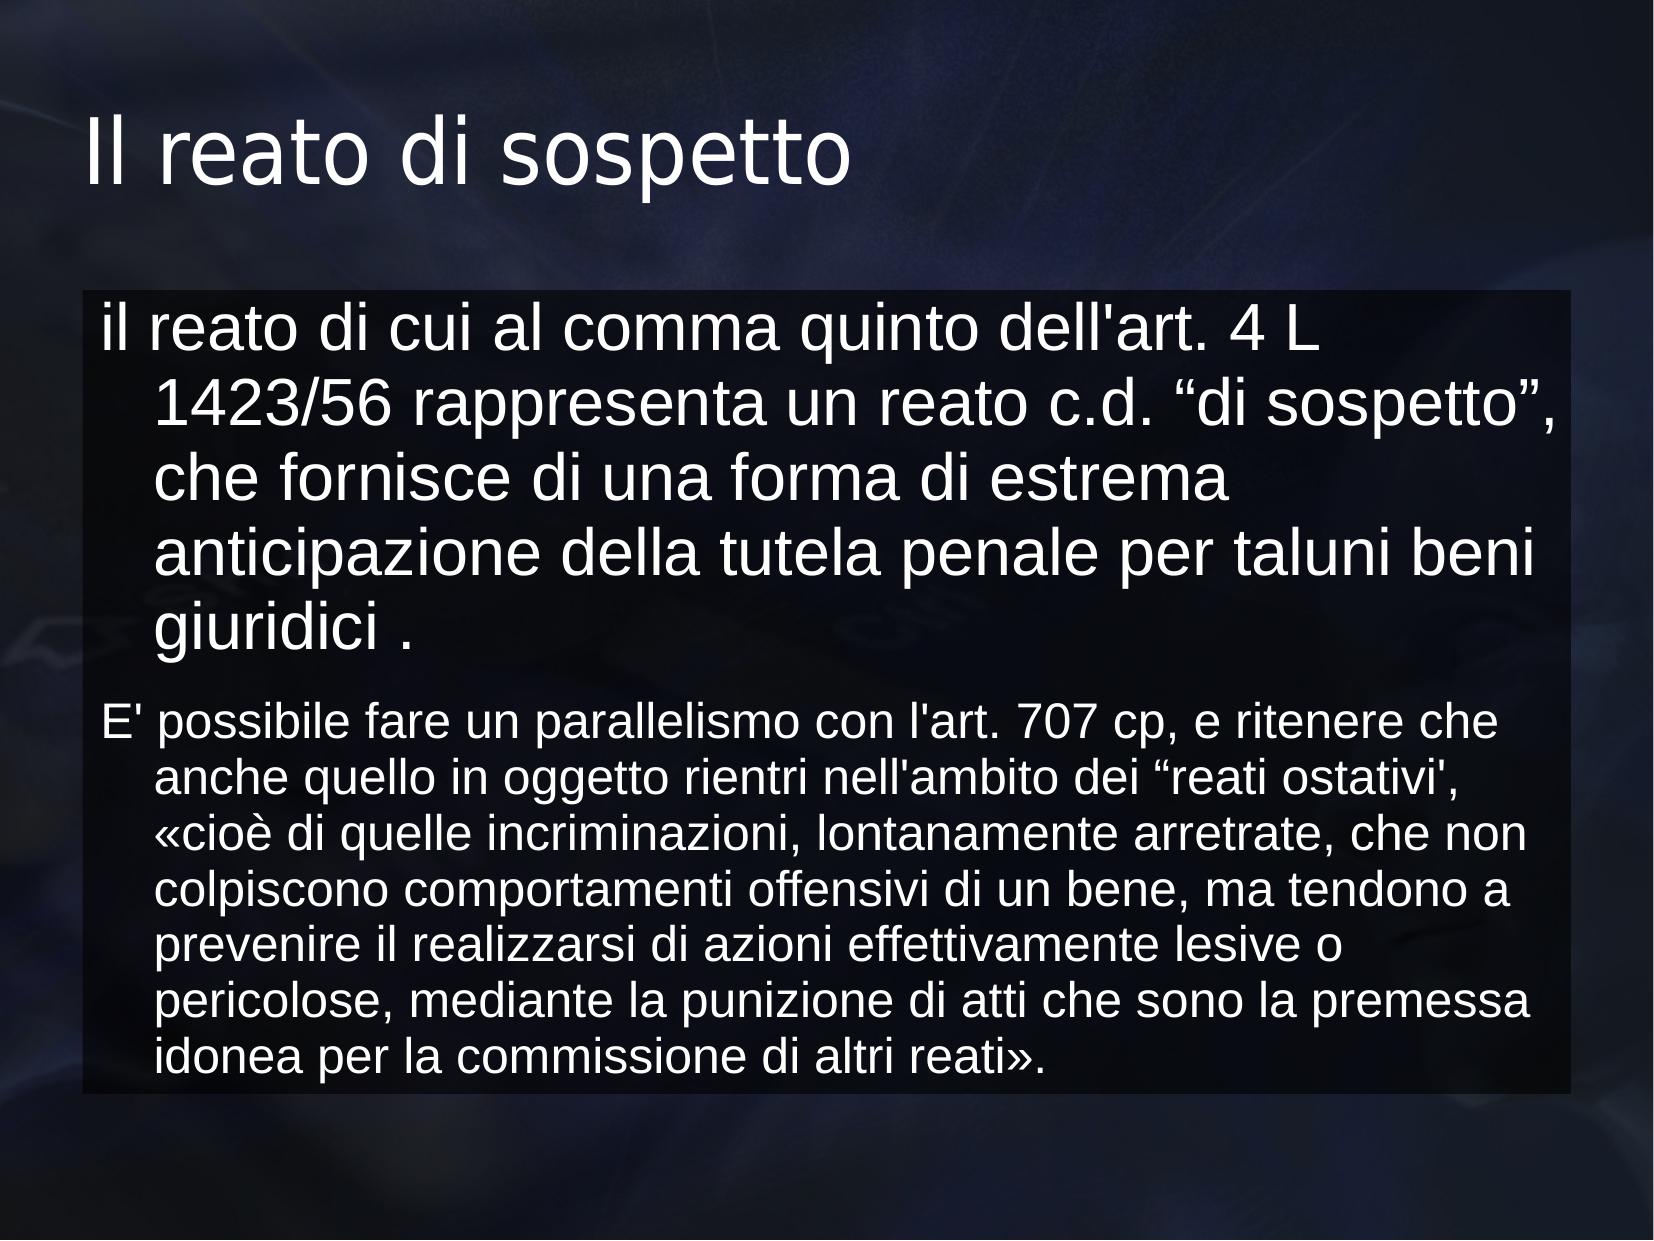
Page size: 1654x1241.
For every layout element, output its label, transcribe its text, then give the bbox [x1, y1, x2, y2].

picture [0, 0, 1654, 1240]
list il reato di cui al comma quinto dell'art. 4 L 1423/56 rappresenta un reato c.d. “di sospetto”, che fornisce di una forma di estrema anticipazione della tutela penale per taluni beni giuridici . E' possibile fare un parallelismo con l'art. 707 cp, e ritenere che anche quello in oggetto rientri nell'ambito dei “reati ostativi', «cioè di quelle incriminazioni, lontanamente arretrate, che non colpiscono comportamenti offensivi di un bene, ma tendono a prevenire il realizzarsi di azioni effettivamente lesive o pericolose, mediante la punizione di atti che sono la premessa idonea per la commissione di altri reati». [82, 290, 1571, 1094]
title Il reato di sospetto [82, 56, 1571, 250]
